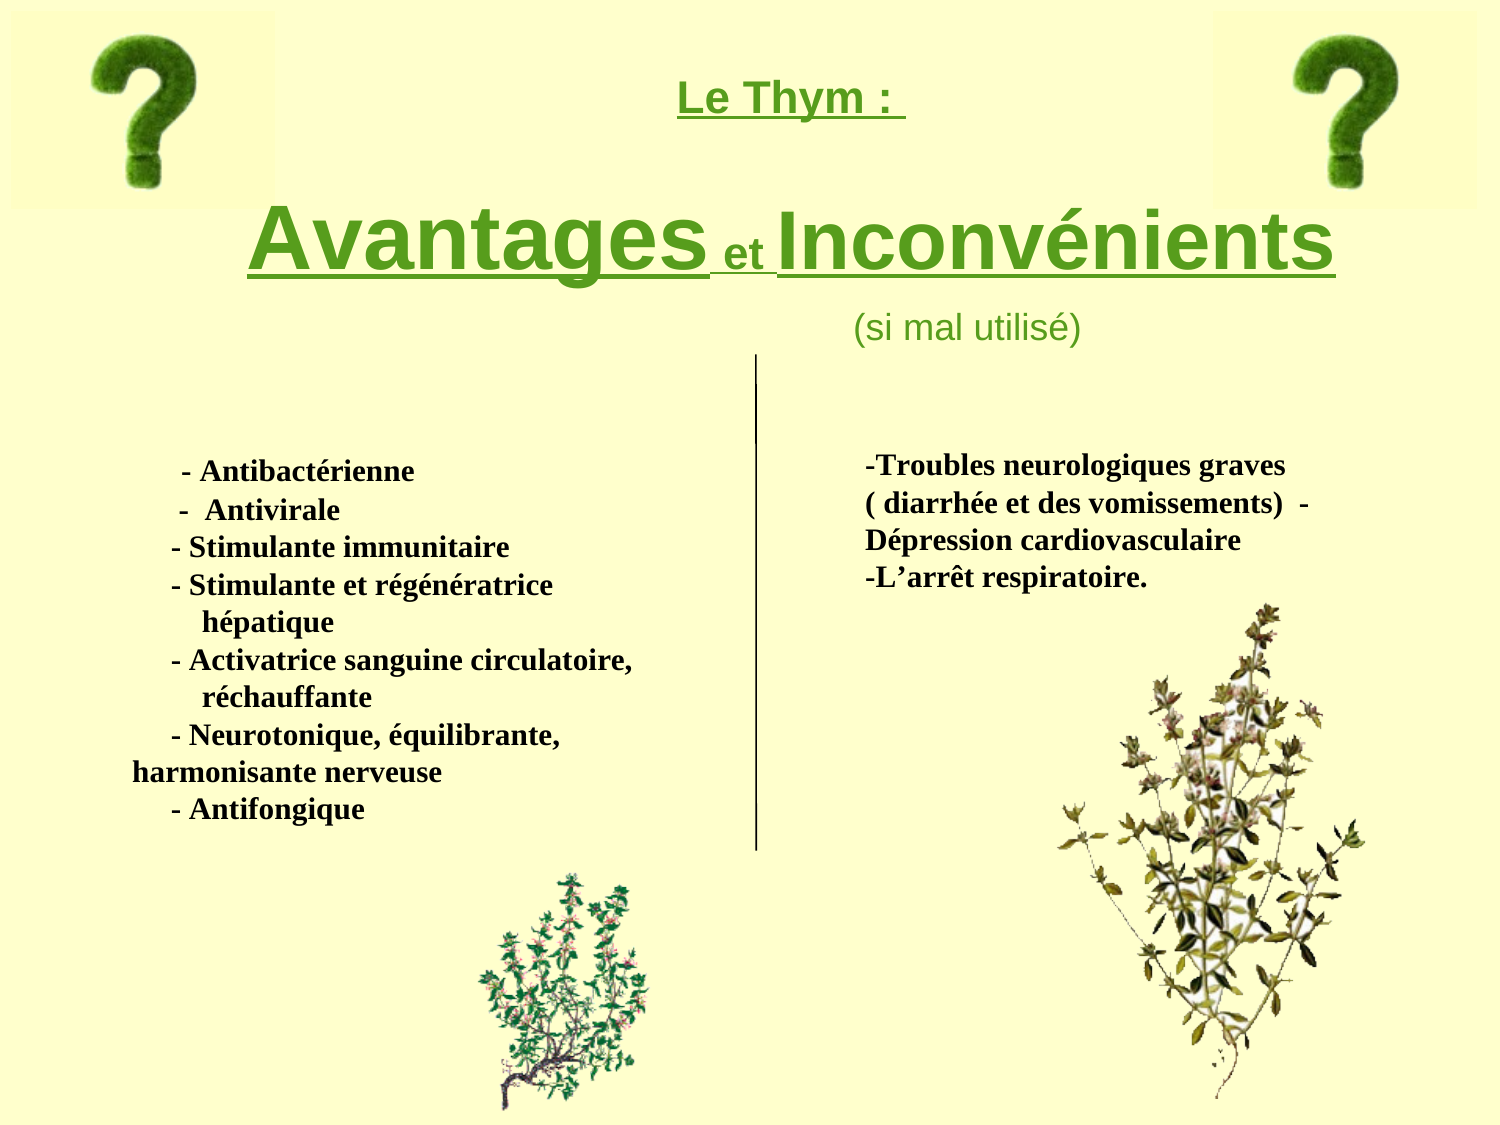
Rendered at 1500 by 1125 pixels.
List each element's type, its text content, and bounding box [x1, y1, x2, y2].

picture [968, 595, 1472, 1099]
text_box Le Thym : Avantages et Inconvénients [200, 60, 1382, 295]
text_box -Troubles neurologiques graves ( diarrhée et des vomissements) -Dépression cardiovasculaire -L’arrêt respiratoire. [850, 437, 1359, 602]
picture [11, 11, 275, 209]
text_box - Antibactérienne - Antivirale - Stimulante immunitaire - Stimulante et régénératrice hépatique - Activatrice sanguine circulatoire, réchauffante - Neurotonique, équilibrante, harmonisante nerveuse - Antifongique [70, 436, 709, 1028]
picture [1213, 11, 1477, 209]
picture [456, 862, 674, 1125]
text_box (si mal utilisé) [838, 295, 1371, 356]
